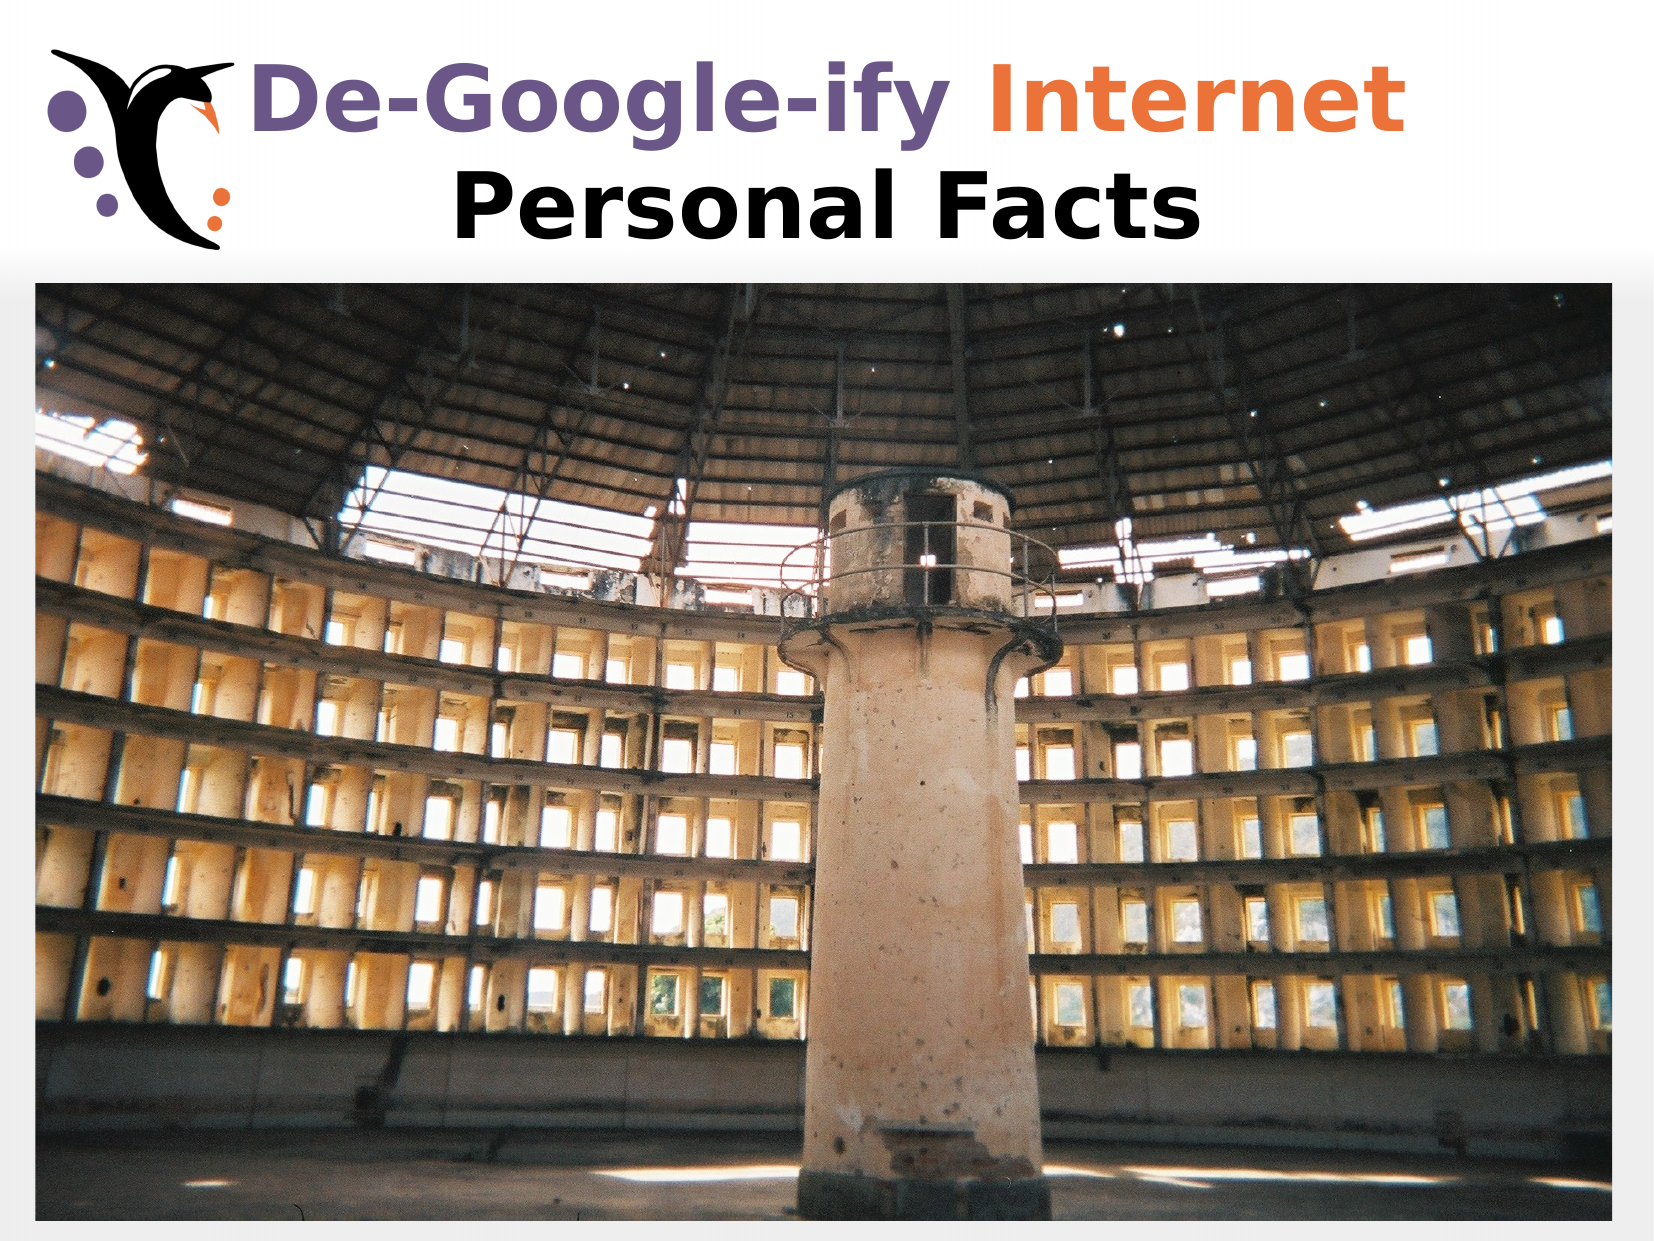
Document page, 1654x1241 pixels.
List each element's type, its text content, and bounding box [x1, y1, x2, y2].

picture [0, 0, 1654, 1241]
title De-Google-ify Internet Personal Facts [82, 45, 1571, 261]
